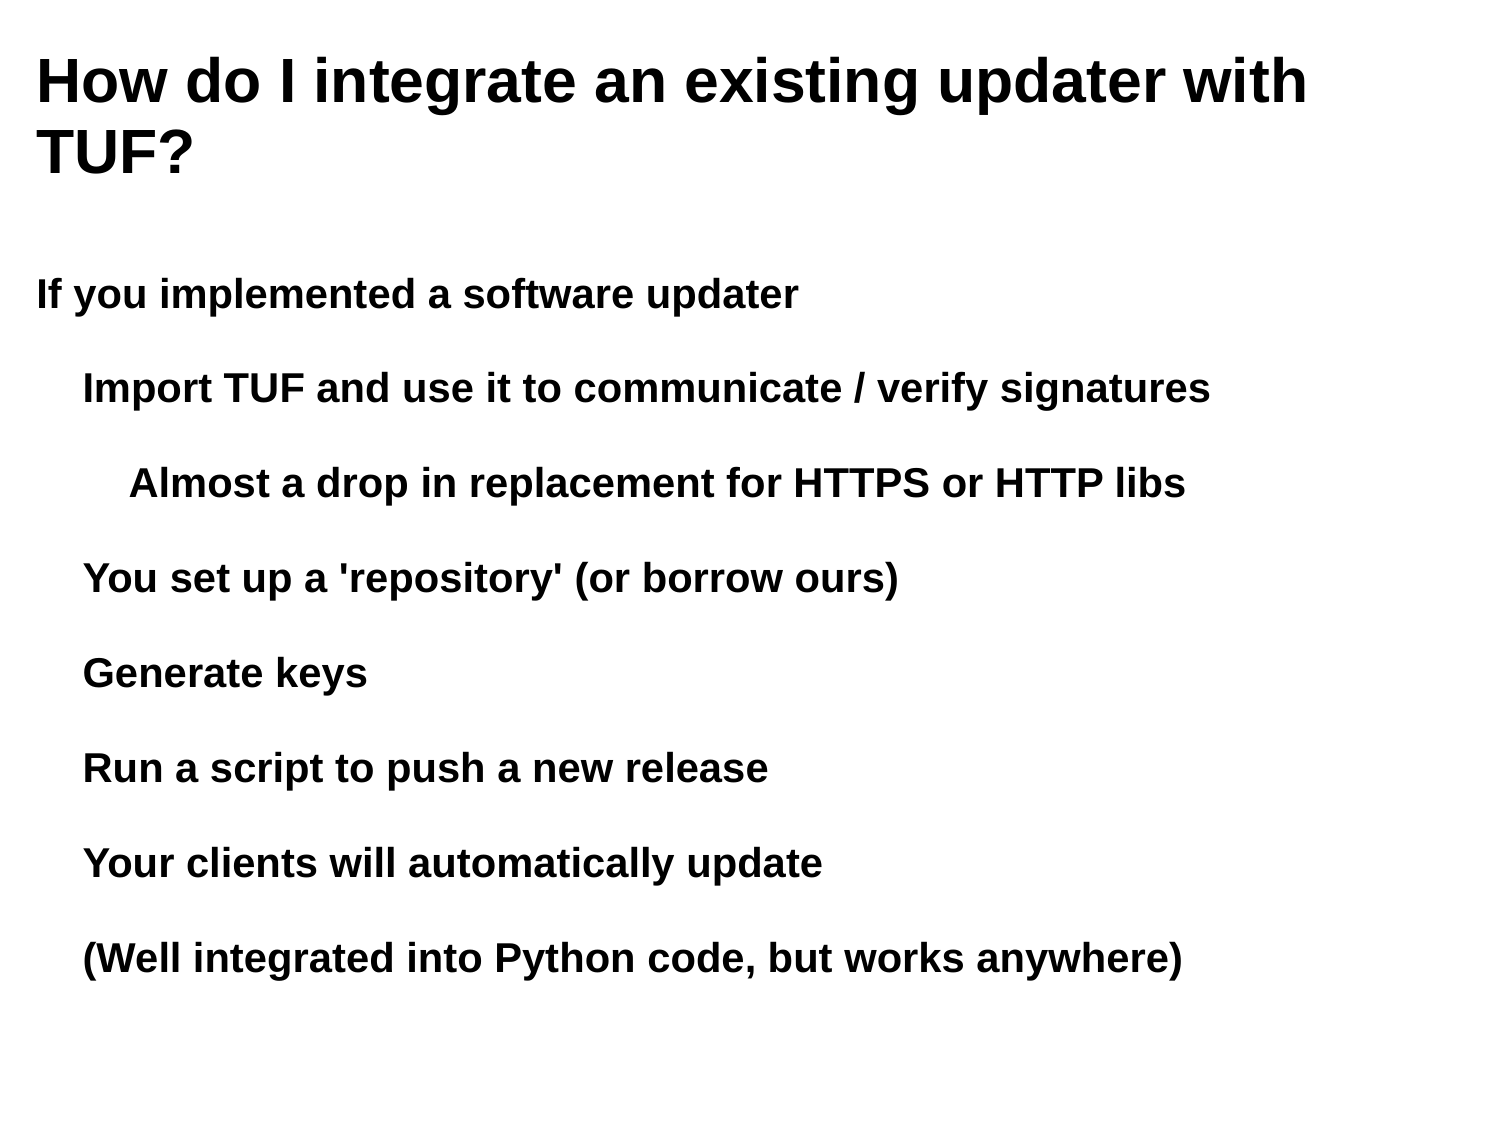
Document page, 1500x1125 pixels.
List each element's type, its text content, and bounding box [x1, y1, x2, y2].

title How do I integrate an existing updater with TUF? [36, 45, 1464, 180]
list If you implemented a software updater Import TUF and use it to communicate / verify signatures Almost a drop in replacement for HTTPS or HTTP libs You set up a 'repository' (or borrow ours) Generate keys Run a script to push a new release Your clients will automatically update (Well integrated into Python code, but works anywhere) [36, 270, 1464, 1080]
